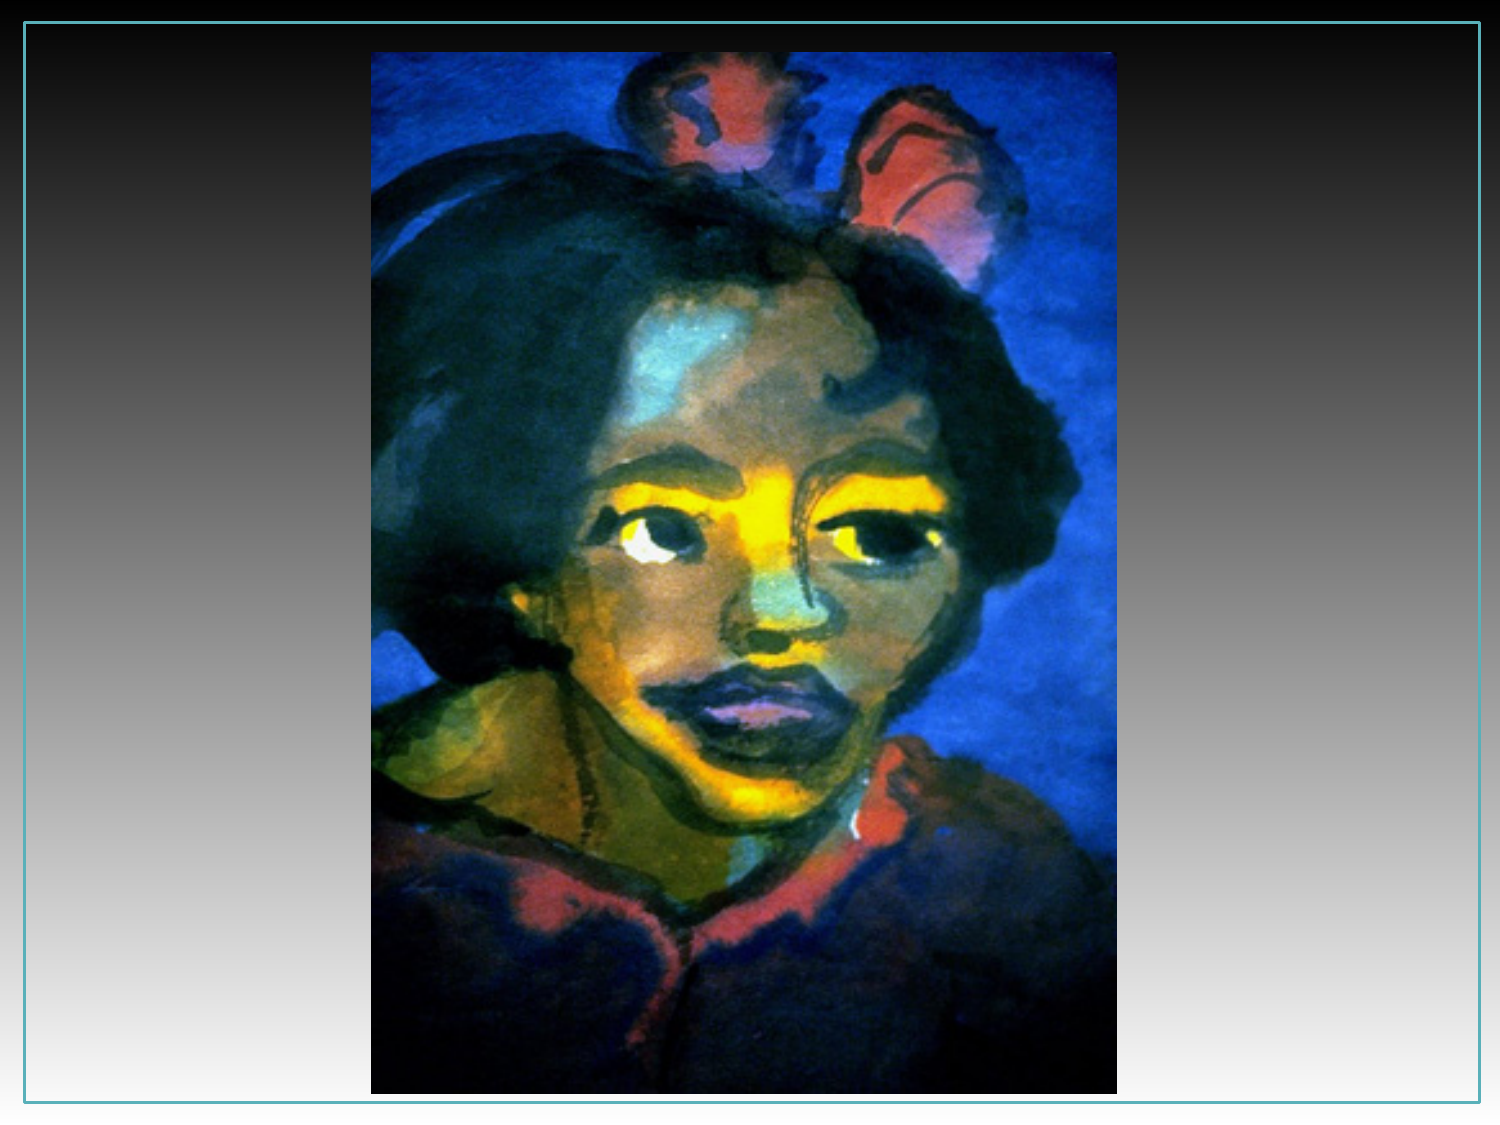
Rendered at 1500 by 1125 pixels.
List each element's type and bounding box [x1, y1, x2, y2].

picture [371, 52, 1117, 1094]
